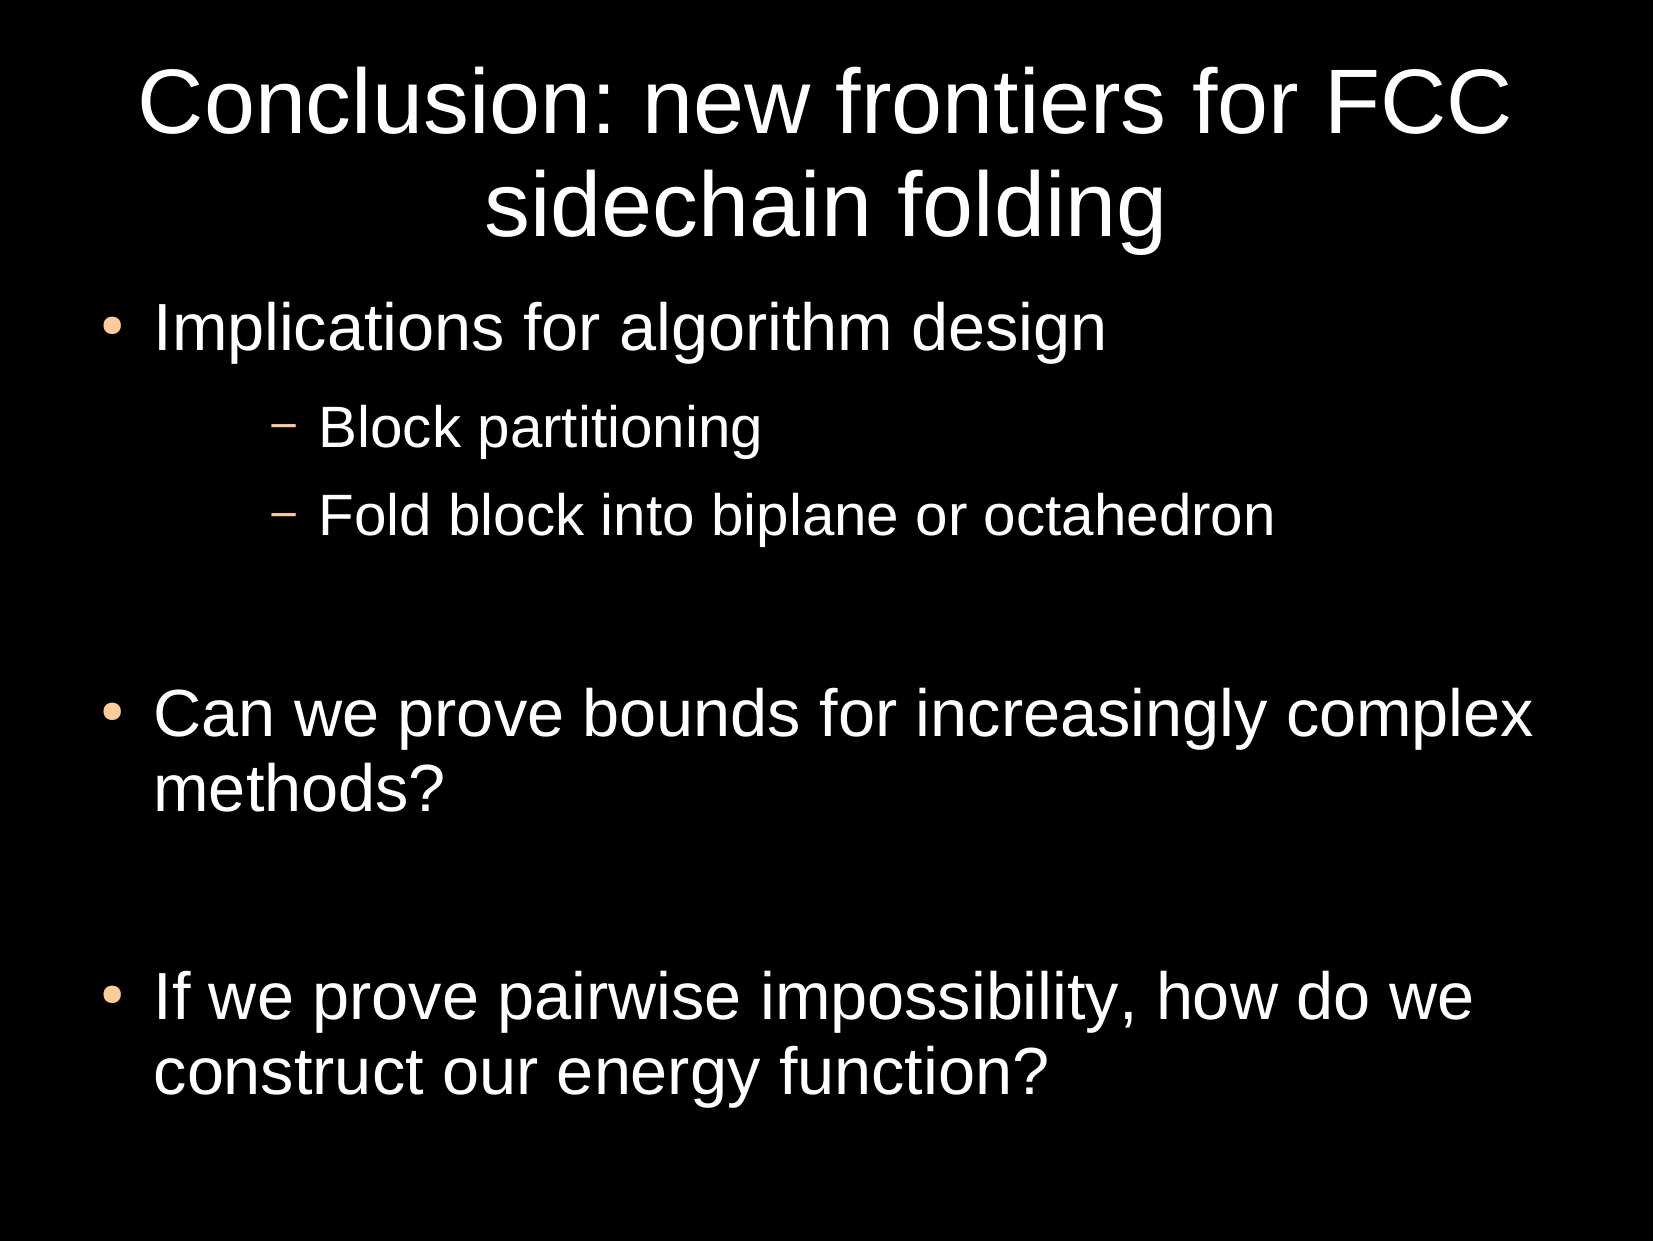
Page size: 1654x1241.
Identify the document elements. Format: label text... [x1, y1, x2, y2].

title Conclusion: new frontiers for FCC sidechain folding [82, 50, 1571, 256]
list Implications for algorithm design Block partitioning Fold block into biplane or octahedron Can we prove bounds for increasingly complex methods? If we prove pairwise impossibility, how do we construct our energy function? [82, 290, 1571, 1109]
